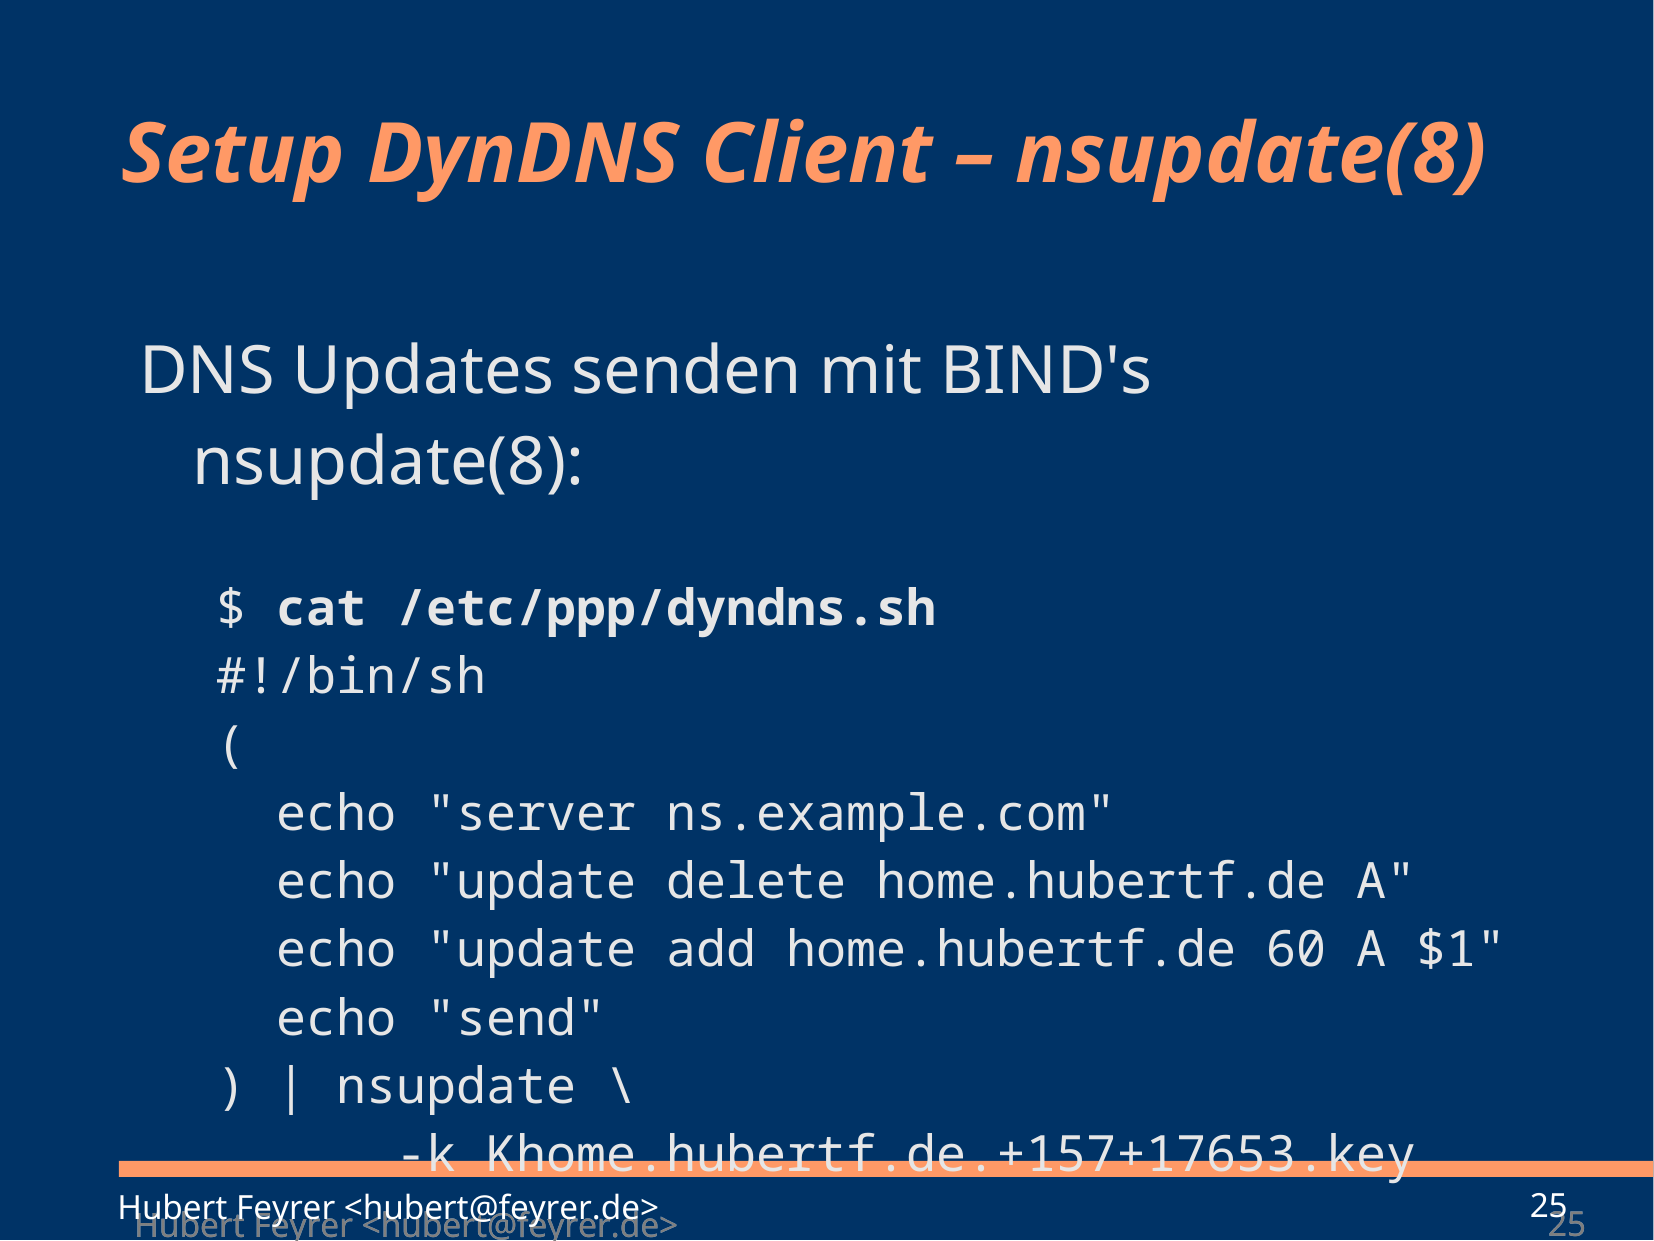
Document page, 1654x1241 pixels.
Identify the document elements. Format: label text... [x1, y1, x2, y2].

list DNS Updates senden mit BIND's nsupdate(8): $ cat /etc/ppp/dyndns.sh #!/bin/sh ( echo "server ns.example.com" echo "update delete home.hubertf.de A" echo "update add home.hubertf.de 60 A $1" echo "send" ) | nsupdate \ -k Khome.hubertf.de.+157+17653.key [121, 322, 1561, 1133]
title Setup DynDNS Client – nsupdate(8) [121, 46, 1534, 254]
